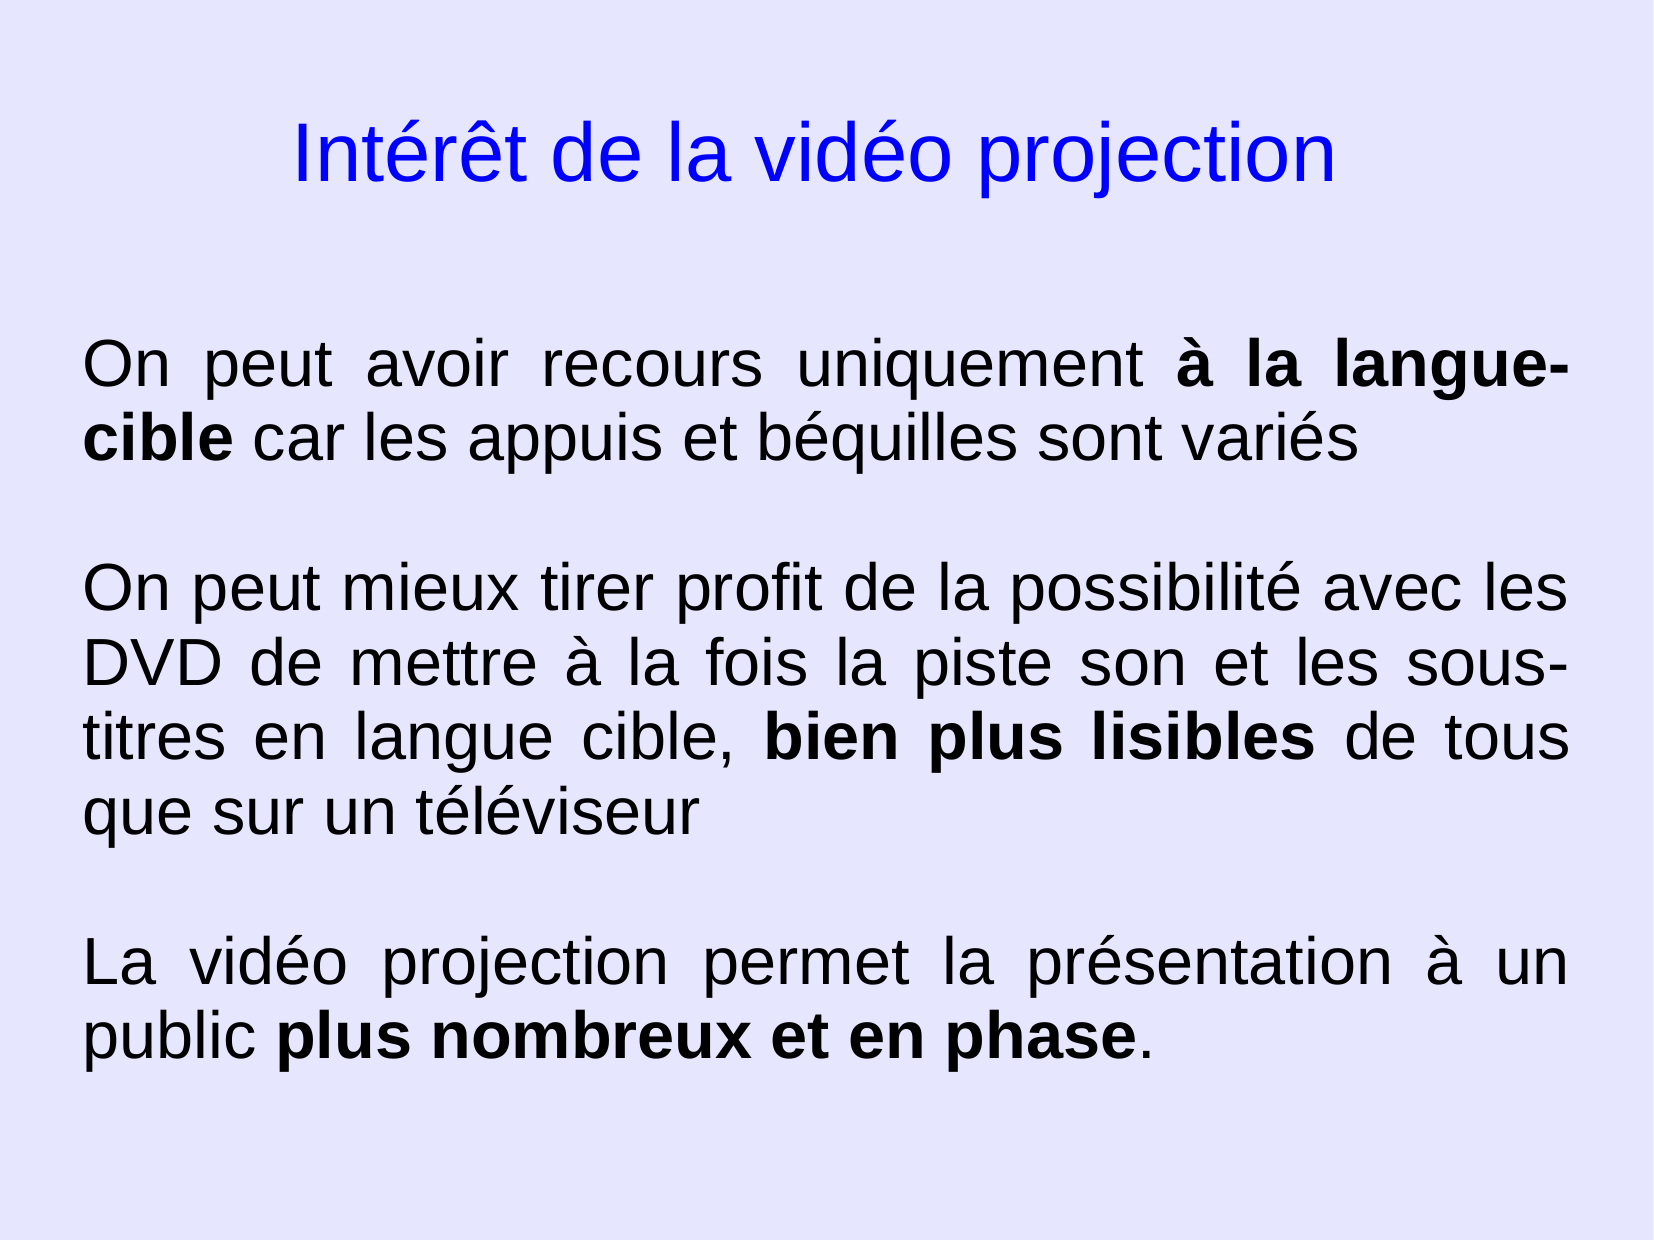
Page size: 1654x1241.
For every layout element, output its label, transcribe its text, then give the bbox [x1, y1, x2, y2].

title Intérêt de la vidéo projection [82, 56, 1571, 250]
subtitle On peut avoir recours uniquement à la langue-cible car les appuis et béquilles sont variés On peut mieux tirer profit de la possibilité avec les DVD de mettre à la fois la piste son et les sous-titres en langue cible, bien plus lisibles de tous que sur un téléviseur La vidéo projection permet la présentation à un public plus nombreux et en phase. [82, 297, 1571, 1102]
